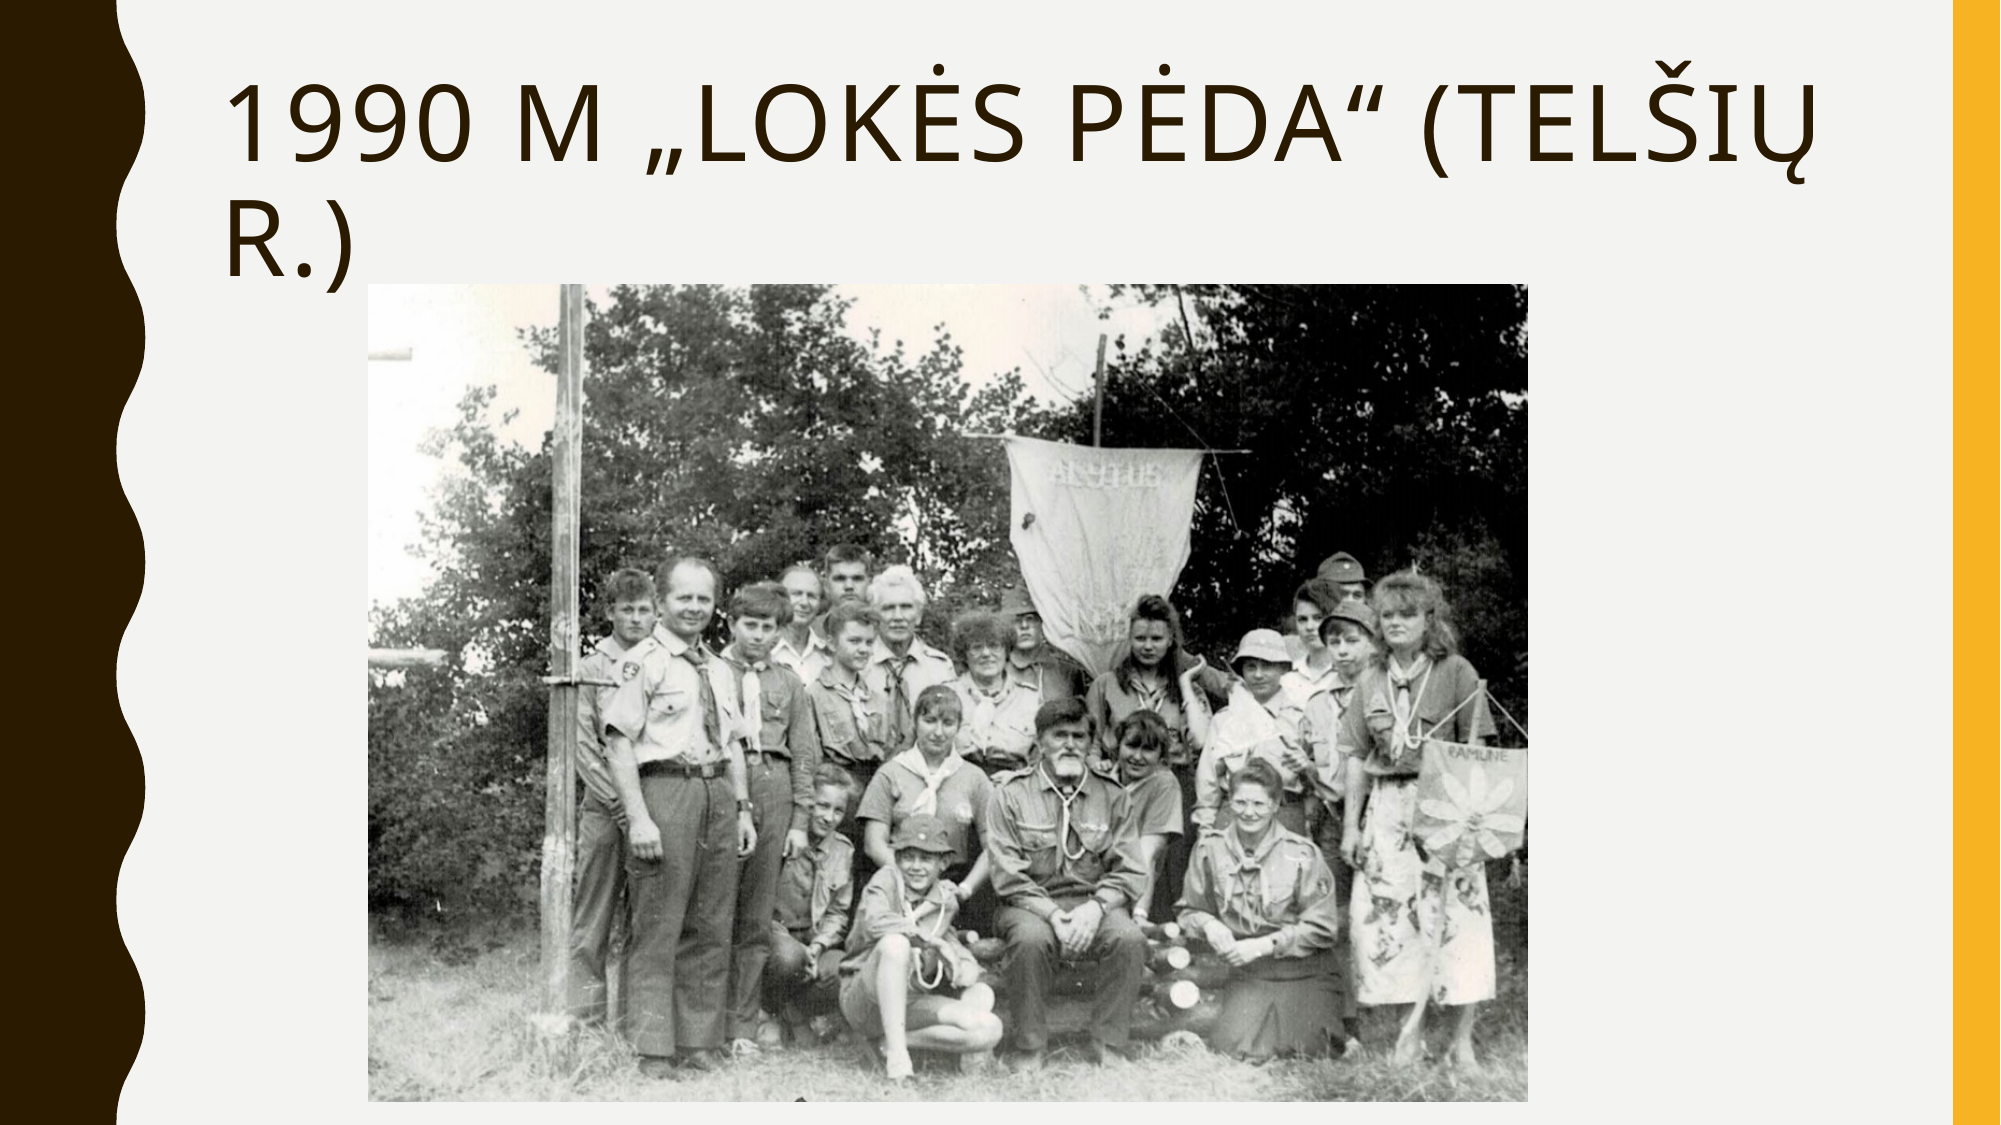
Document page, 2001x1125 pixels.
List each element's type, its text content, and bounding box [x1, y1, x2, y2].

title 1990 m „Lokės pėda“ (Telšių r.) [205, 62, 1876, 308]
picture [368, 284, 1528, 1102]
